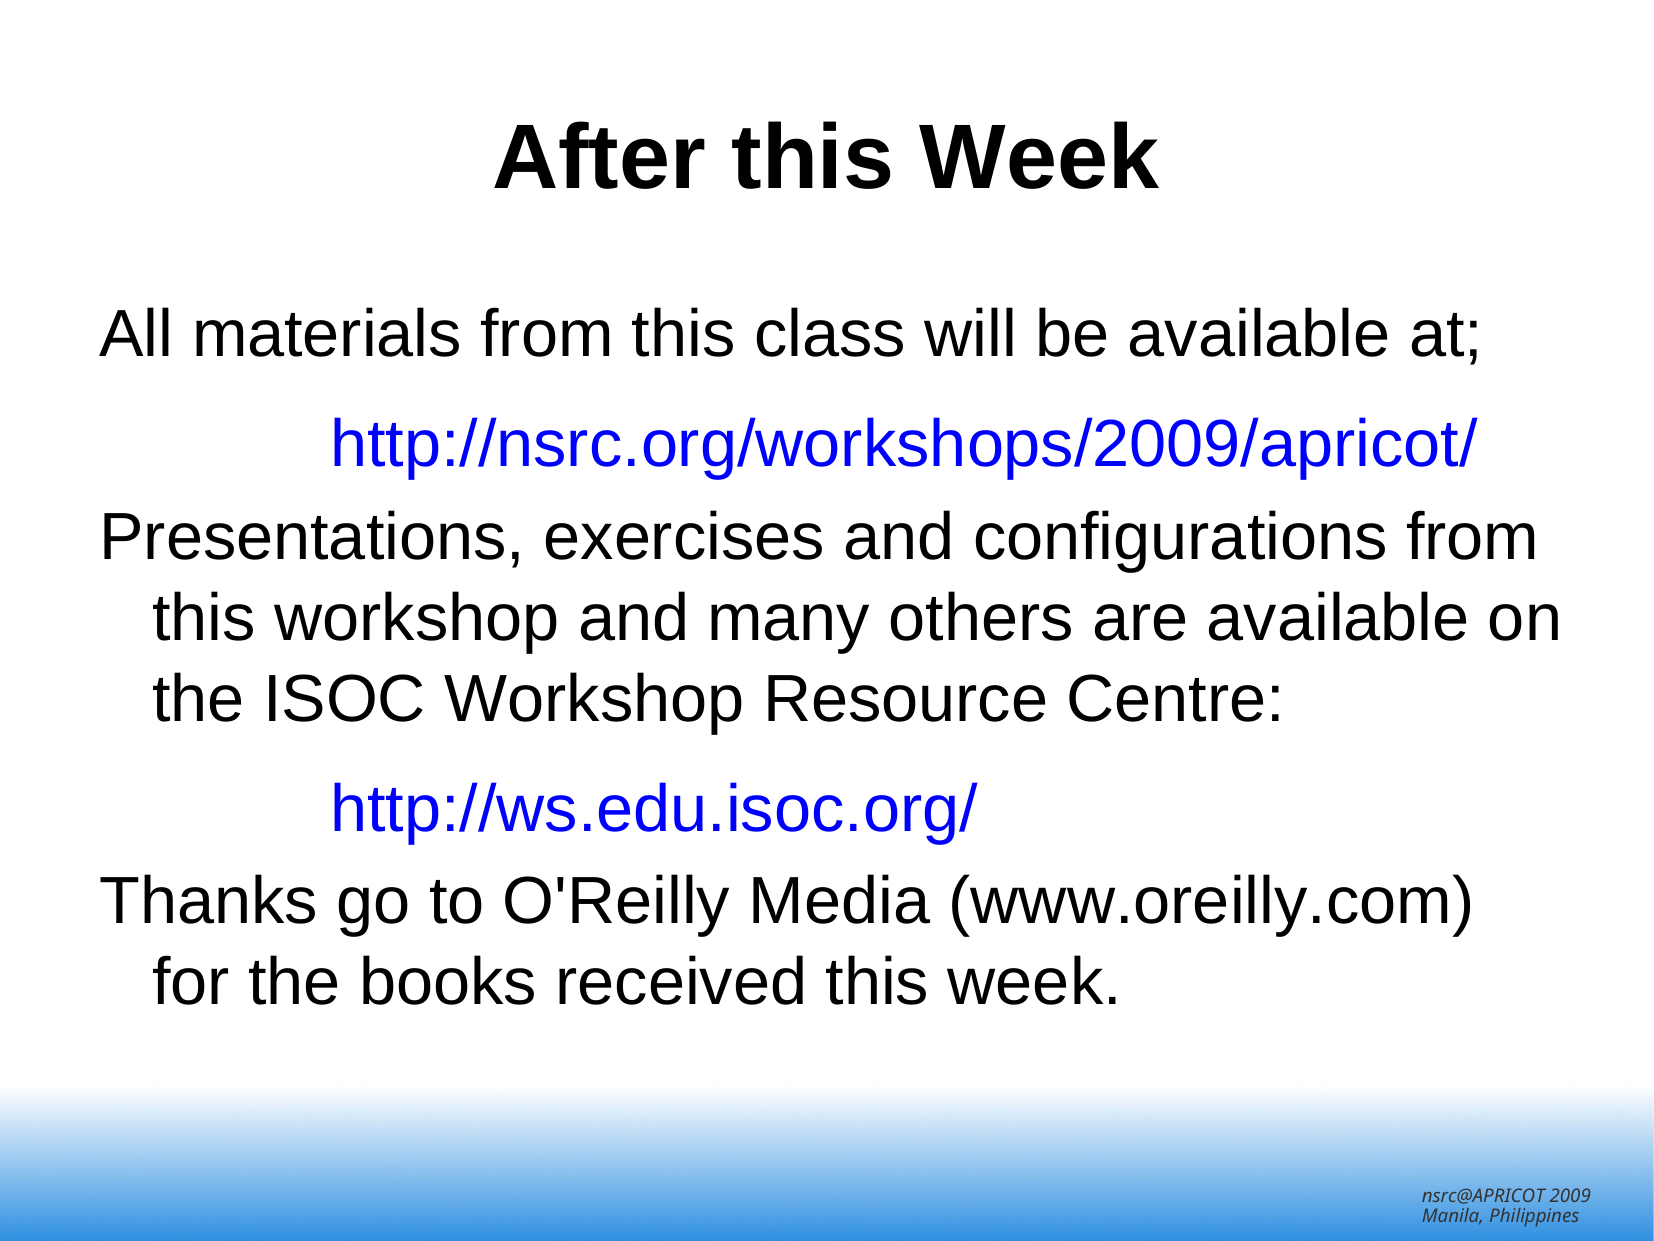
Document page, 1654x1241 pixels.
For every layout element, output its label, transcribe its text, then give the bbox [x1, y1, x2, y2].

title After this Week [82, 49, 1570, 256]
list All materials from this class will be available at; http://nsrc.org/workshops/2009/apricot/ Presentations, exercises and configurations from this workshop and many others are available on the ISOC Workshop Resource Centre: http://ws.edu.isoc.org/ Thanks go to O'Reilly Media (www.oreilly.com) for the books received this week. [82, 290, 1570, 1205]
picture [0, 1083, 1654, 1241]
